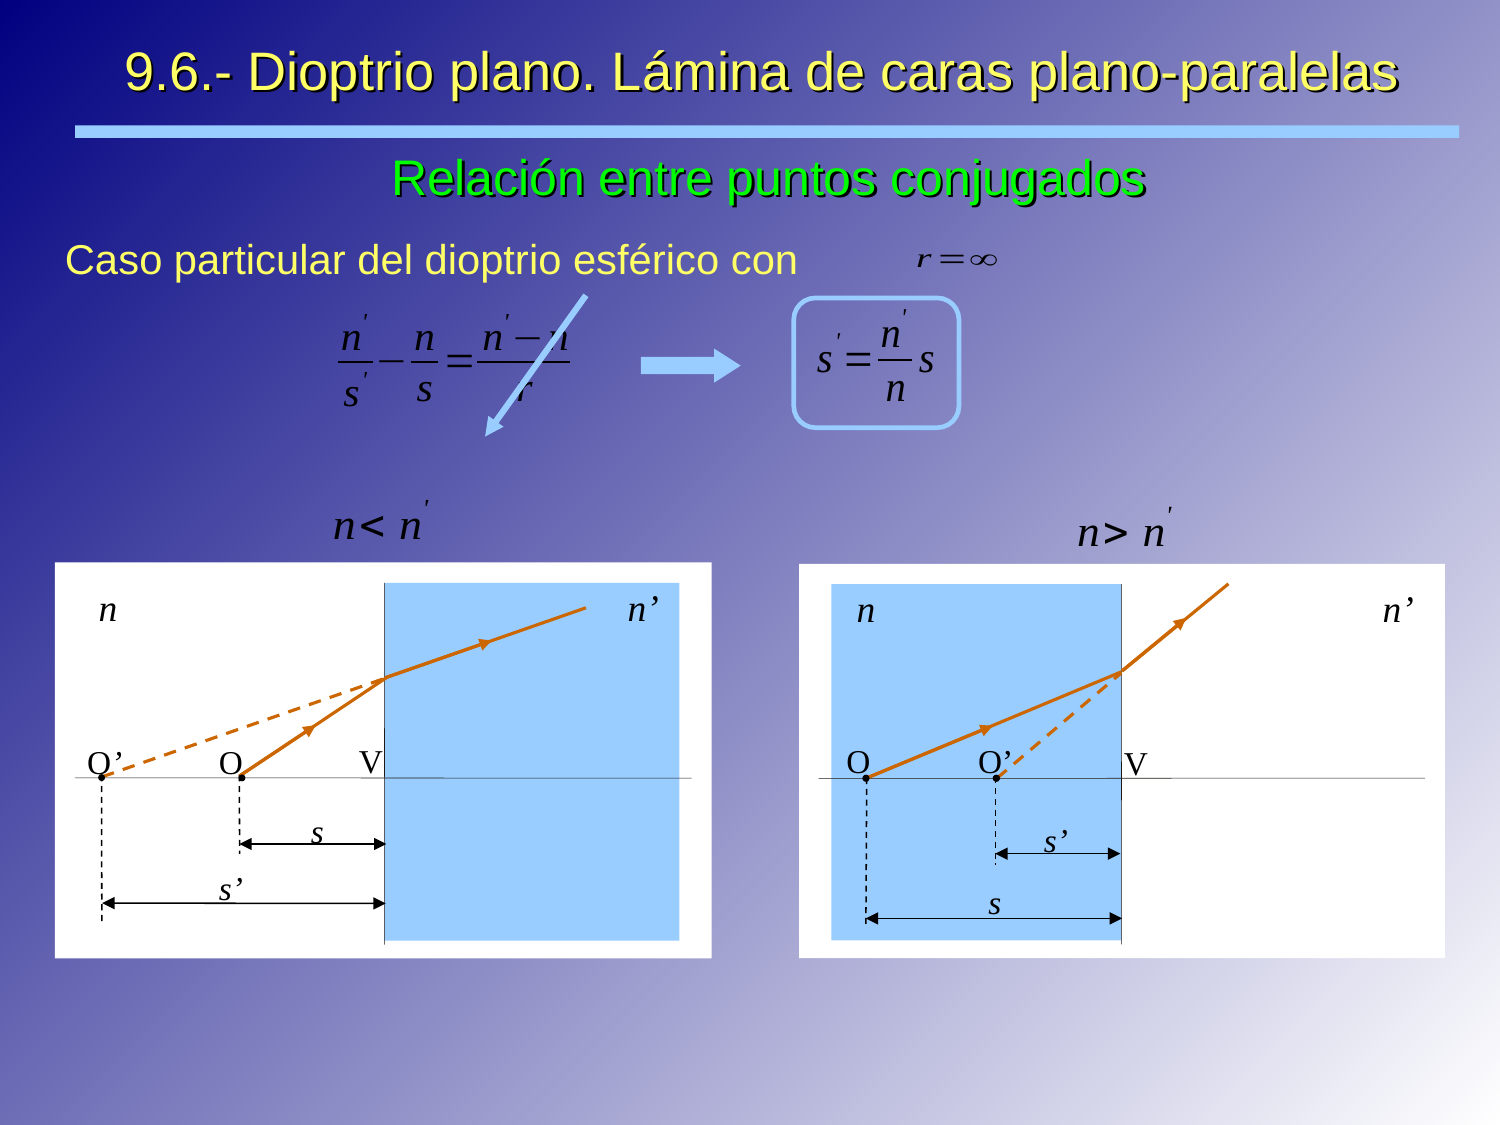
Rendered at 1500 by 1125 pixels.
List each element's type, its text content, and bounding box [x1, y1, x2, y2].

text_box s’ [212, 867, 250, 908]
text_box [75, 125, 1460, 137]
text_box O’ [79, 741, 130, 782]
text_box O’ [975, 740, 1016, 781]
text_box V [352, 739, 390, 780]
text_box V [1115, 741, 1156, 782]
text_box Relación entre puntos conjugados [74, 137, 1463, 225]
chart [1065, 499, 1189, 556]
text_box [799, 563, 1445, 959]
text_box Caso particular del dioptrio esférico con [49, 224, 1038, 313]
text_box s’ [1036, 819, 1076, 860]
text_box n [89, 583, 127, 629]
text_box [641, 349, 740, 382]
text_box O [212, 741, 250, 782]
chart [804, 302, 951, 413]
text_box s [299, 810, 336, 851]
text_box O [831, 740, 886, 781]
text_box n’ [1371, 585, 1426, 631]
text_box O’ [92, 753, 106, 773]
text_box n [846, 585, 886, 631]
chart [503, 307, 588, 418]
text_box n’ [618, 583, 669, 629]
chart [906, 243, 1013, 276]
text_box 9.6.- Dioptrio plano. Lámina de caras plano-paralelas [50, 24, 1476, 113]
text_box s [974, 880, 1015, 922]
chart [324, 307, 573, 418]
text_box [54, 562, 712, 959]
chart [321, 493, 446, 549]
